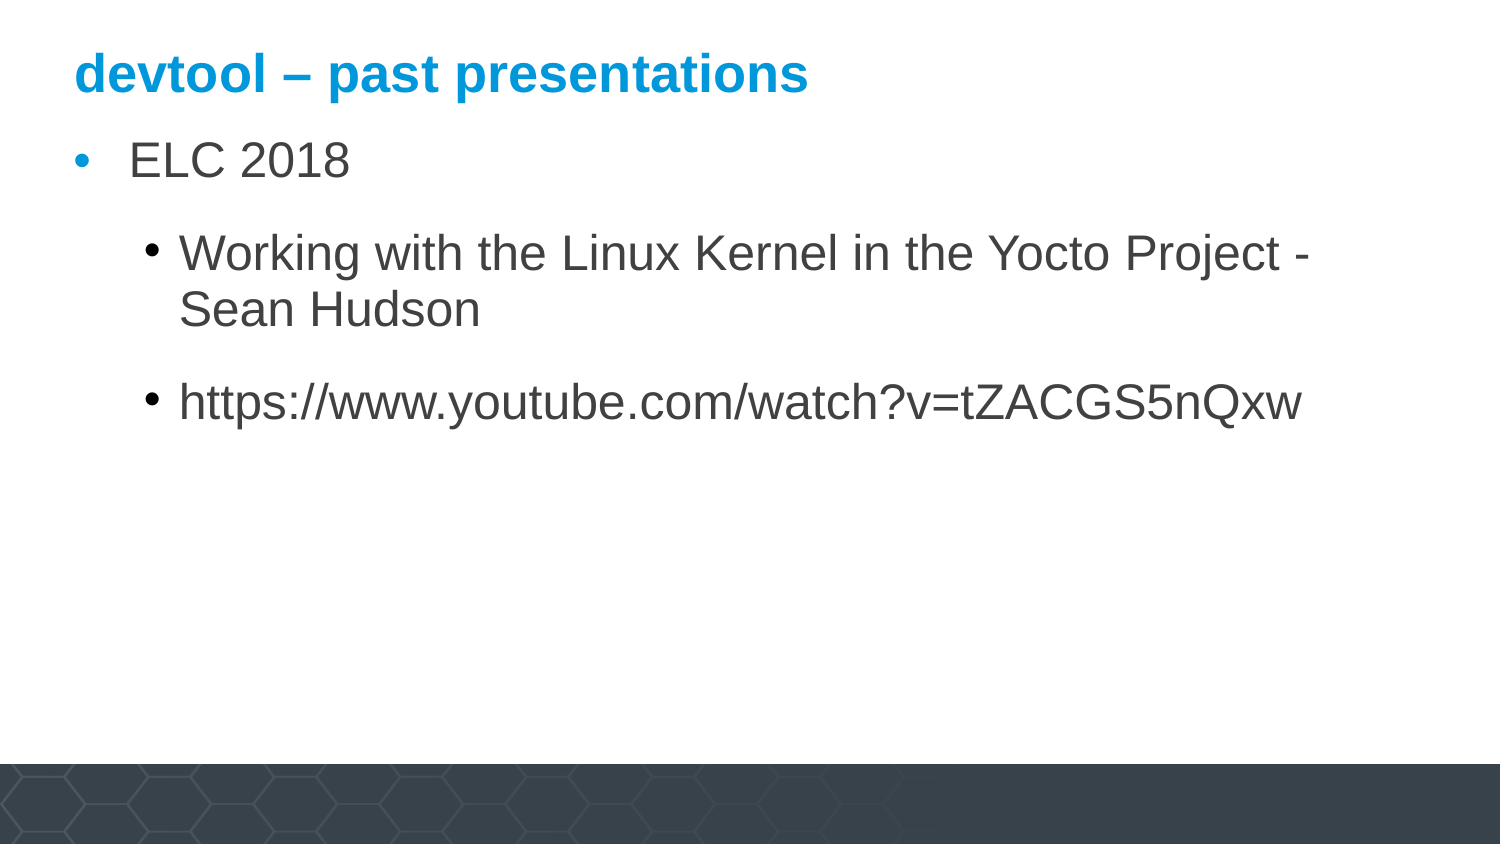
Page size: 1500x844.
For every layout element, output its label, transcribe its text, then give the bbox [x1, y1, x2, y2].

picture [0, 0, 1500, 844]
text_box ELC 2018 Working with the Linux Kernel in the Yocto Project - Sean Hudson https://www.youtube.com/watch?v=tZACGS5nQxw [72, 132, 1422, 738]
text_box devtool – past presentations [74, 50, 1424, 159]
